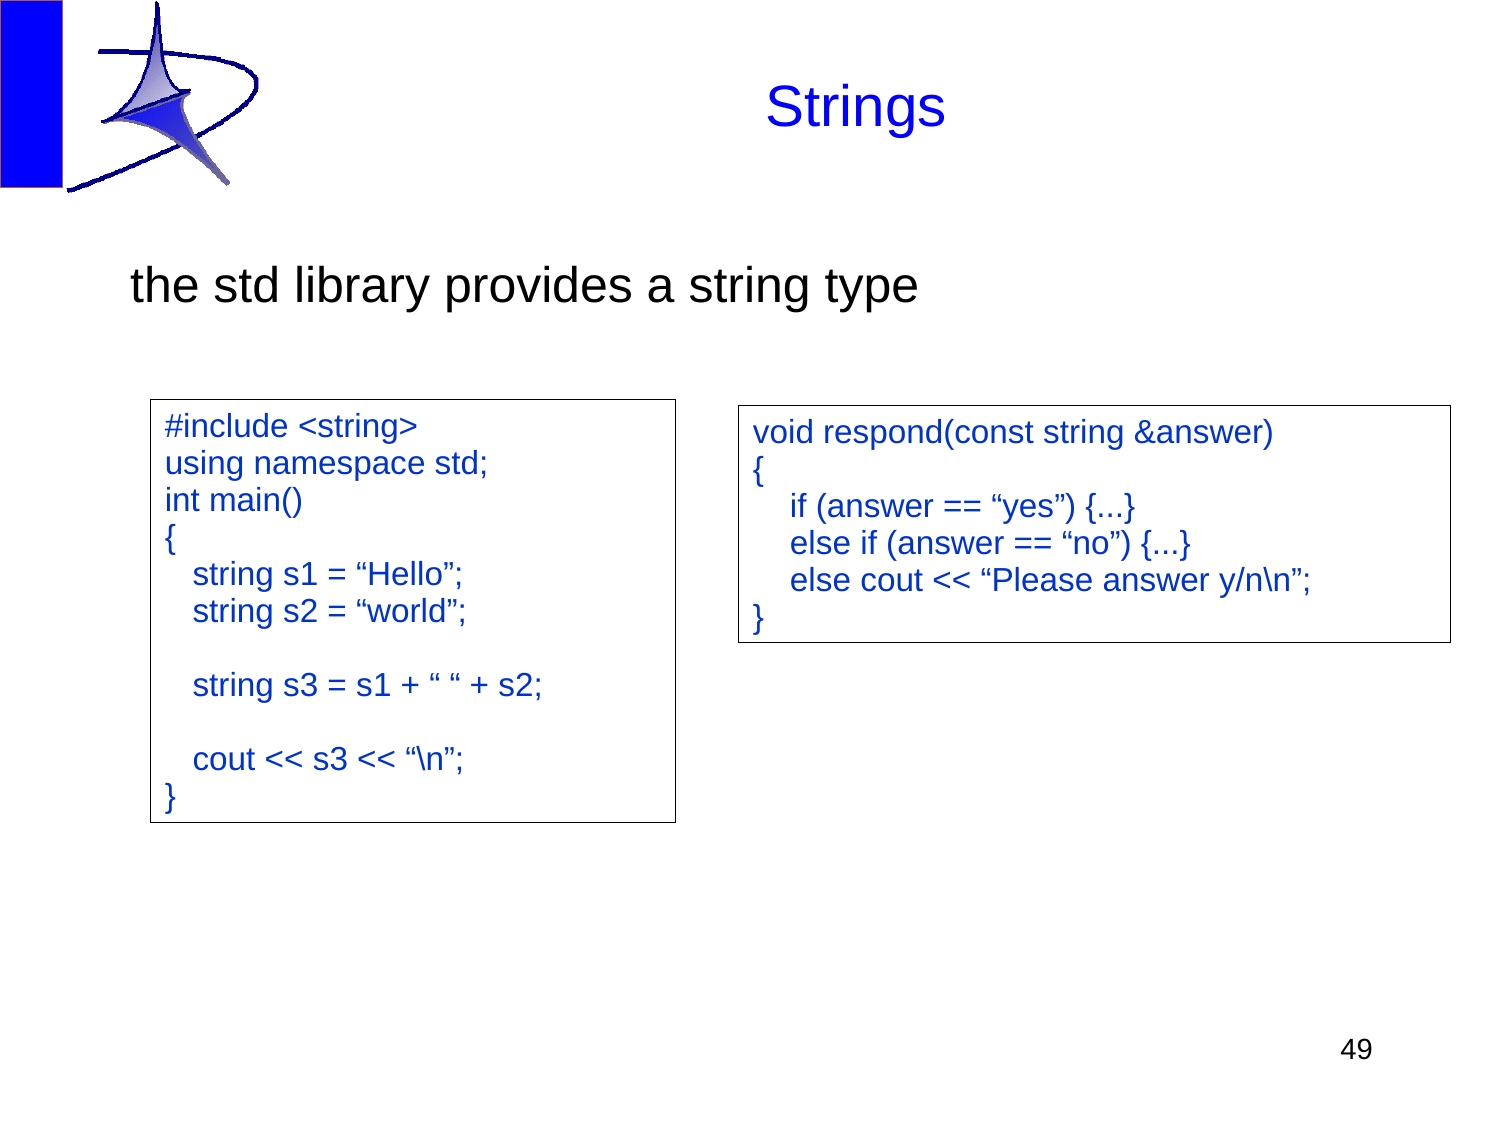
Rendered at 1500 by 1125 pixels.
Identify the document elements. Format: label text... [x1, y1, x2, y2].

text_box void respond(const string &answer) { if (answer == “yes”) {...} else if (answer == “no”) {...} else cout << “Please answer y/n\n”; } [738, 405, 1451, 643]
text_box #include <string> using namespace std; int main() { string s1 = “Hello”; string s2 = “world”; string s3 = s1 + “ “ + s2; cout << s3 << “\n”; } [150, 399, 676, 823]
list the std library provides a string type [112, 249, 1450, 376]
picture [62, 0, 263, 197]
title Strings [262, 24, 1450, 188]
